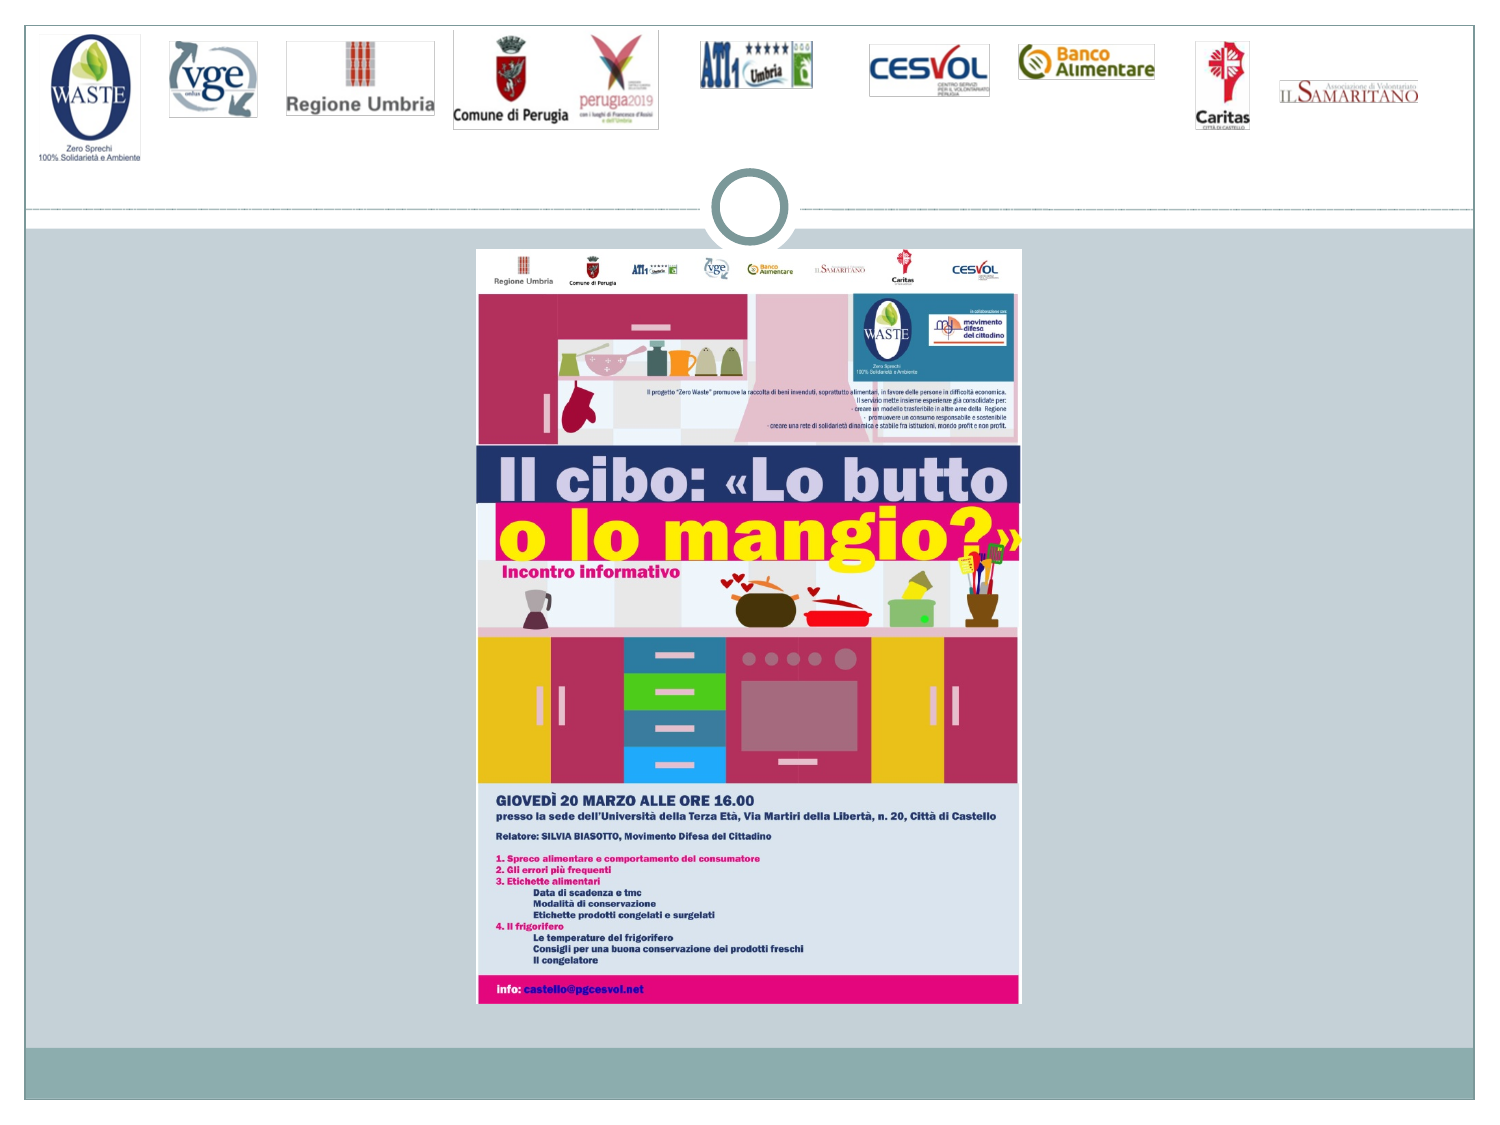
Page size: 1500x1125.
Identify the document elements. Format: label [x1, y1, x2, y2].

picture [29, 30, 1430, 179]
title [49, 0, 1449, 162]
picture [476, 249, 1022, 1004]
